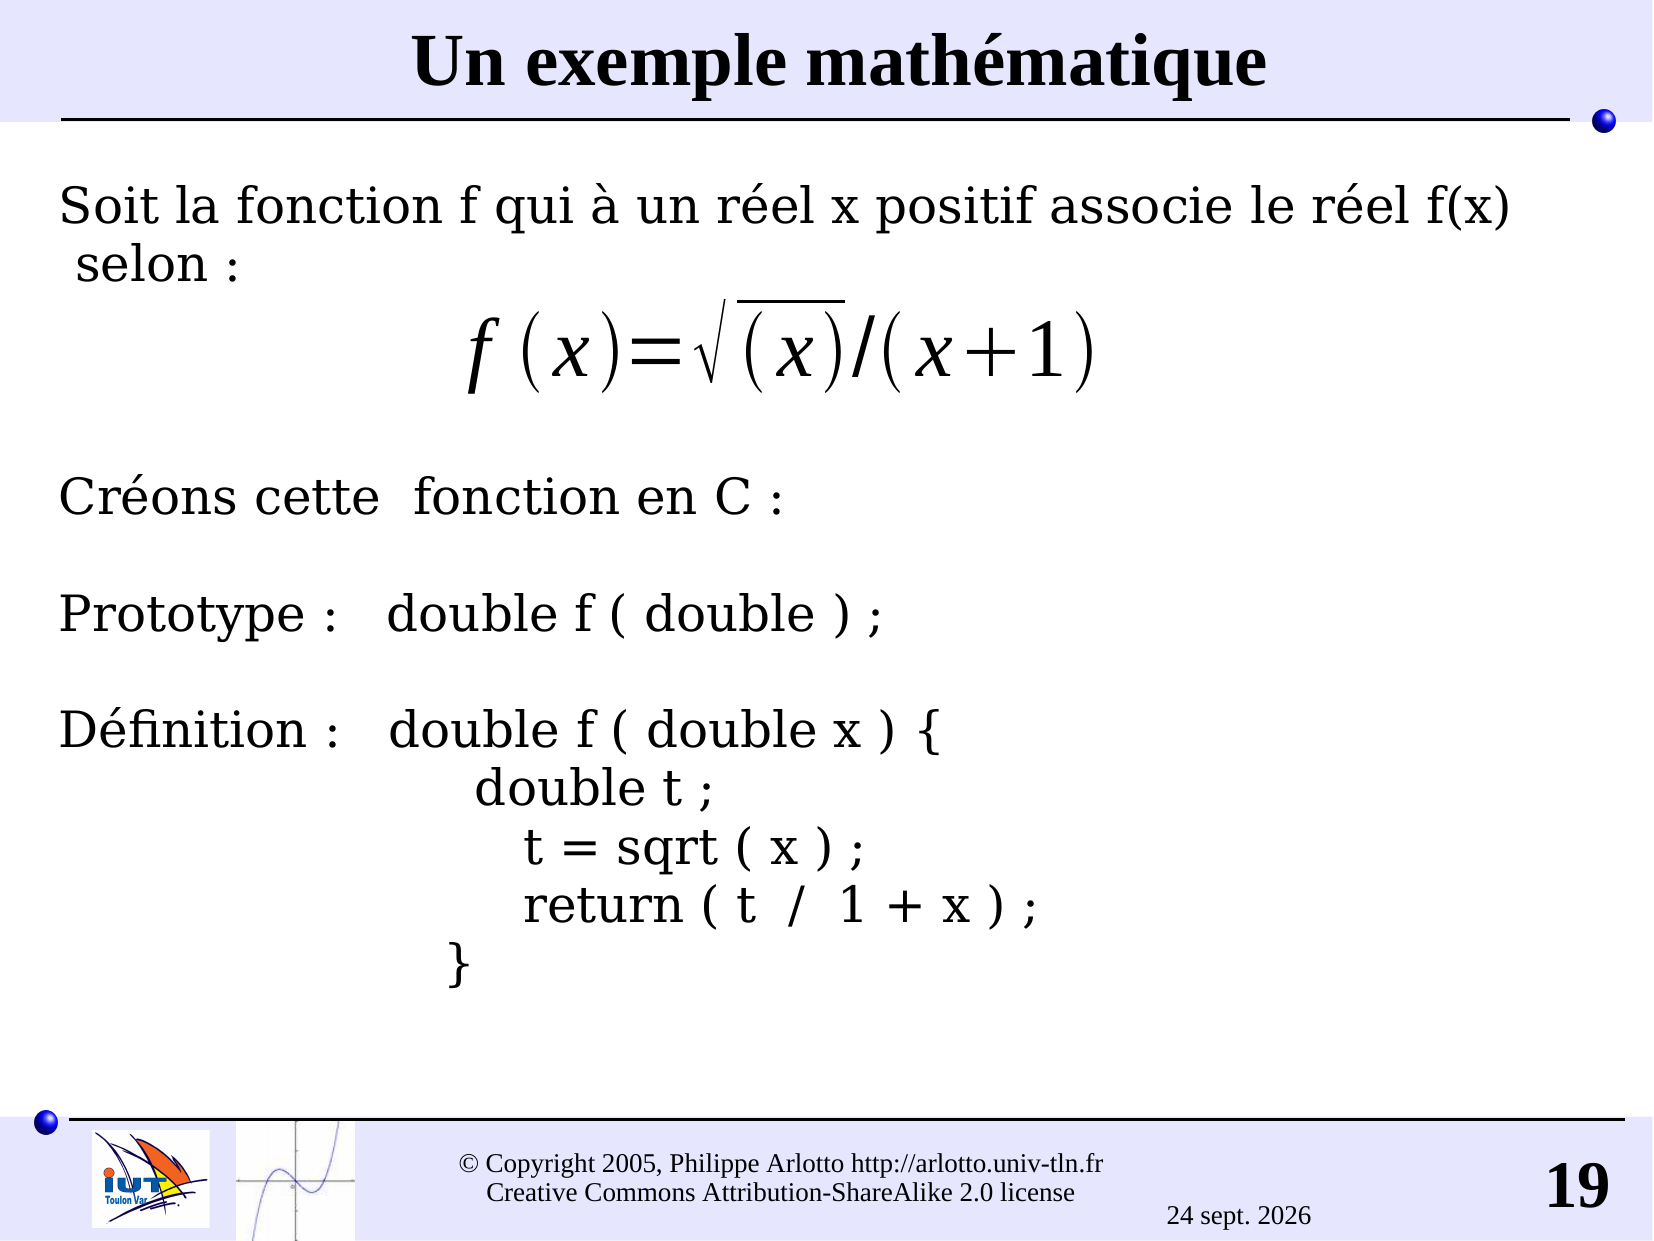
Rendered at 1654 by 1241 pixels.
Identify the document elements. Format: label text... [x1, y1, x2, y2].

chart [442, 295, 1103, 398]
text_box Soit la fonction f qui à un réel x positif associe le réel f(x) selon : Créons cette fonction en C : Prototype : double f ( double ) ; Définition : double f ( double x ) { double t ; t = sqrt ( x ) ; return ( t / 1 + x ) ; } [59, 177, 1514, 1051]
title Un exemple mathématique [95, 14, 1585, 107]
picture [236, 1121, 355, 1241]
